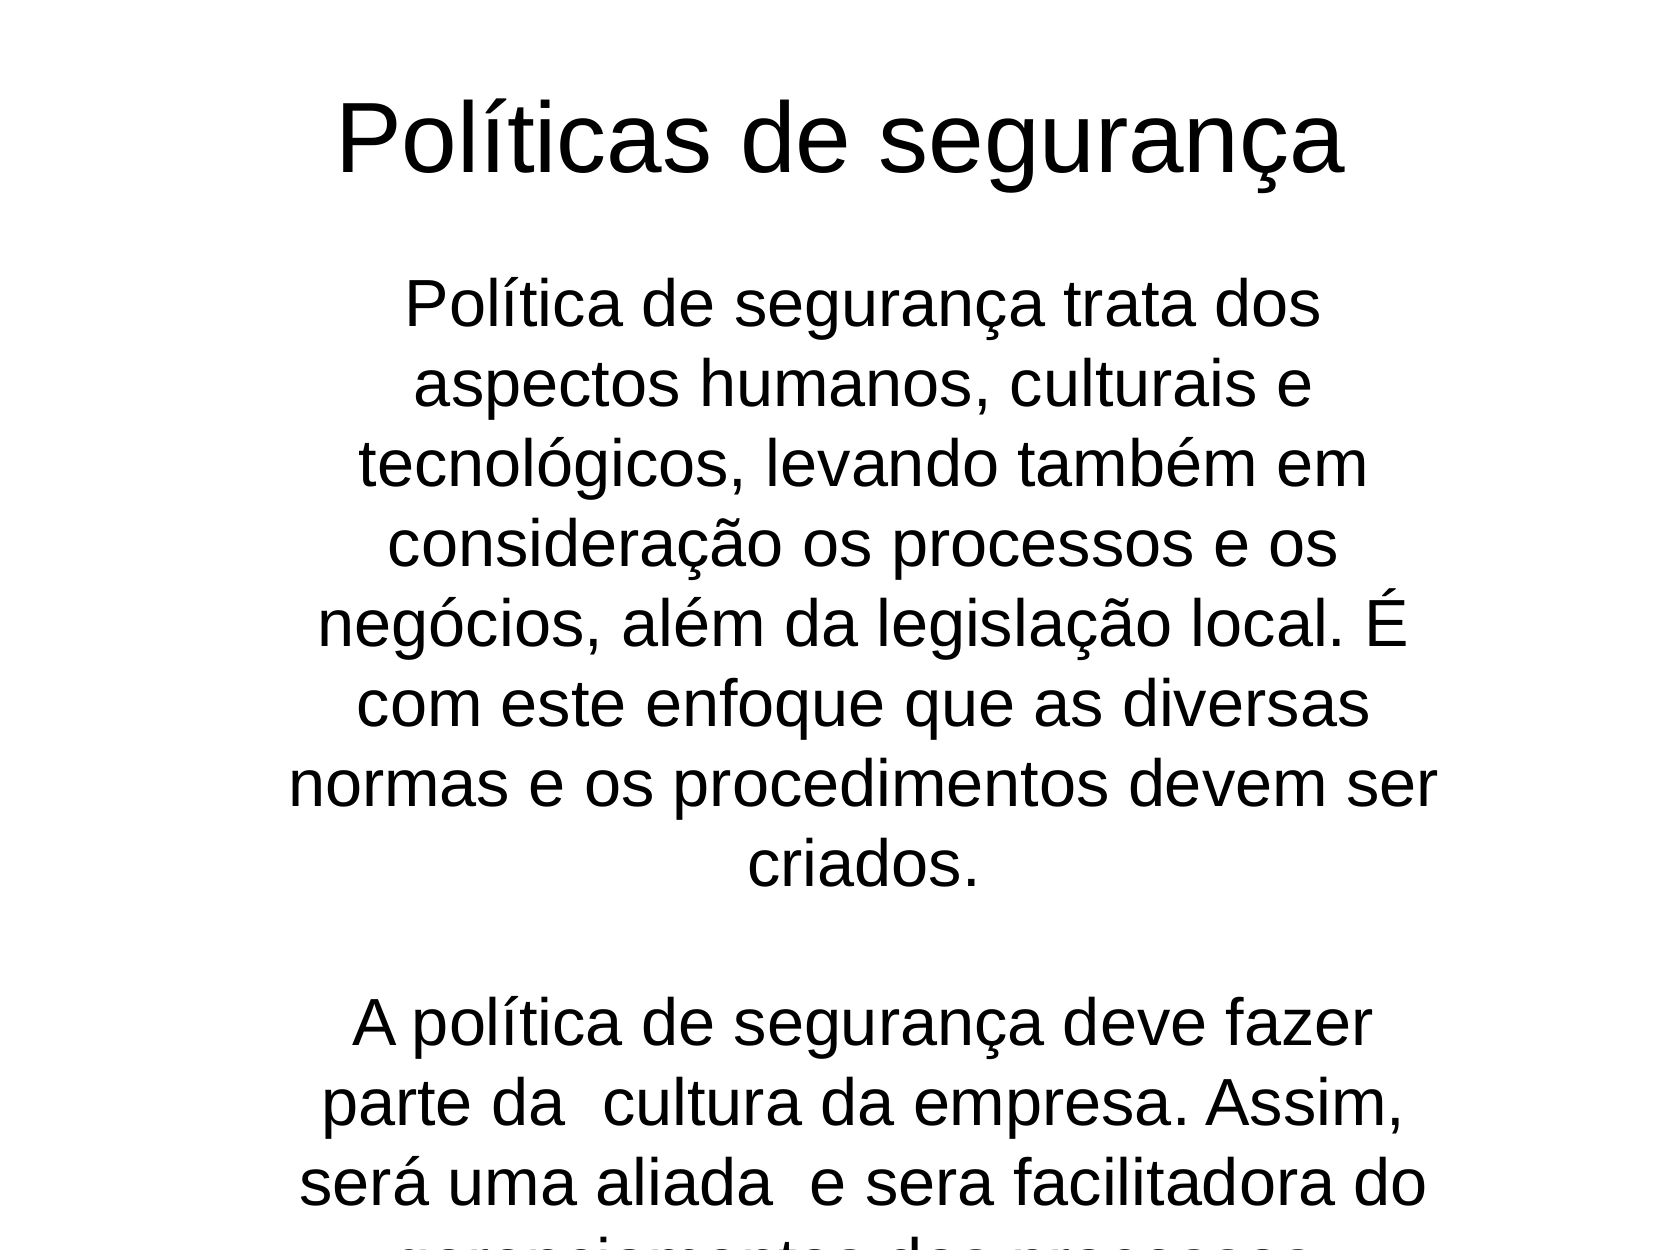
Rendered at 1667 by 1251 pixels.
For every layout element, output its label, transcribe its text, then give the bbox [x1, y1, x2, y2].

subtitle Política de segurança trata dos aspectos humanos, culturais e tecnológicos, levando também em consideração os processos e os negócios, além da legislação local. É com este enfoque que as diversas normas e os procedimentos devem ser criados. A política de segurança deve fazer parte da cultura da empresa. Assim, será uma aliada e sera facilitadora do gerenciamentos dos processos. [276, 253, 1452, 1119]
title Políticas de segurança [150, 66, 1531, 259]
